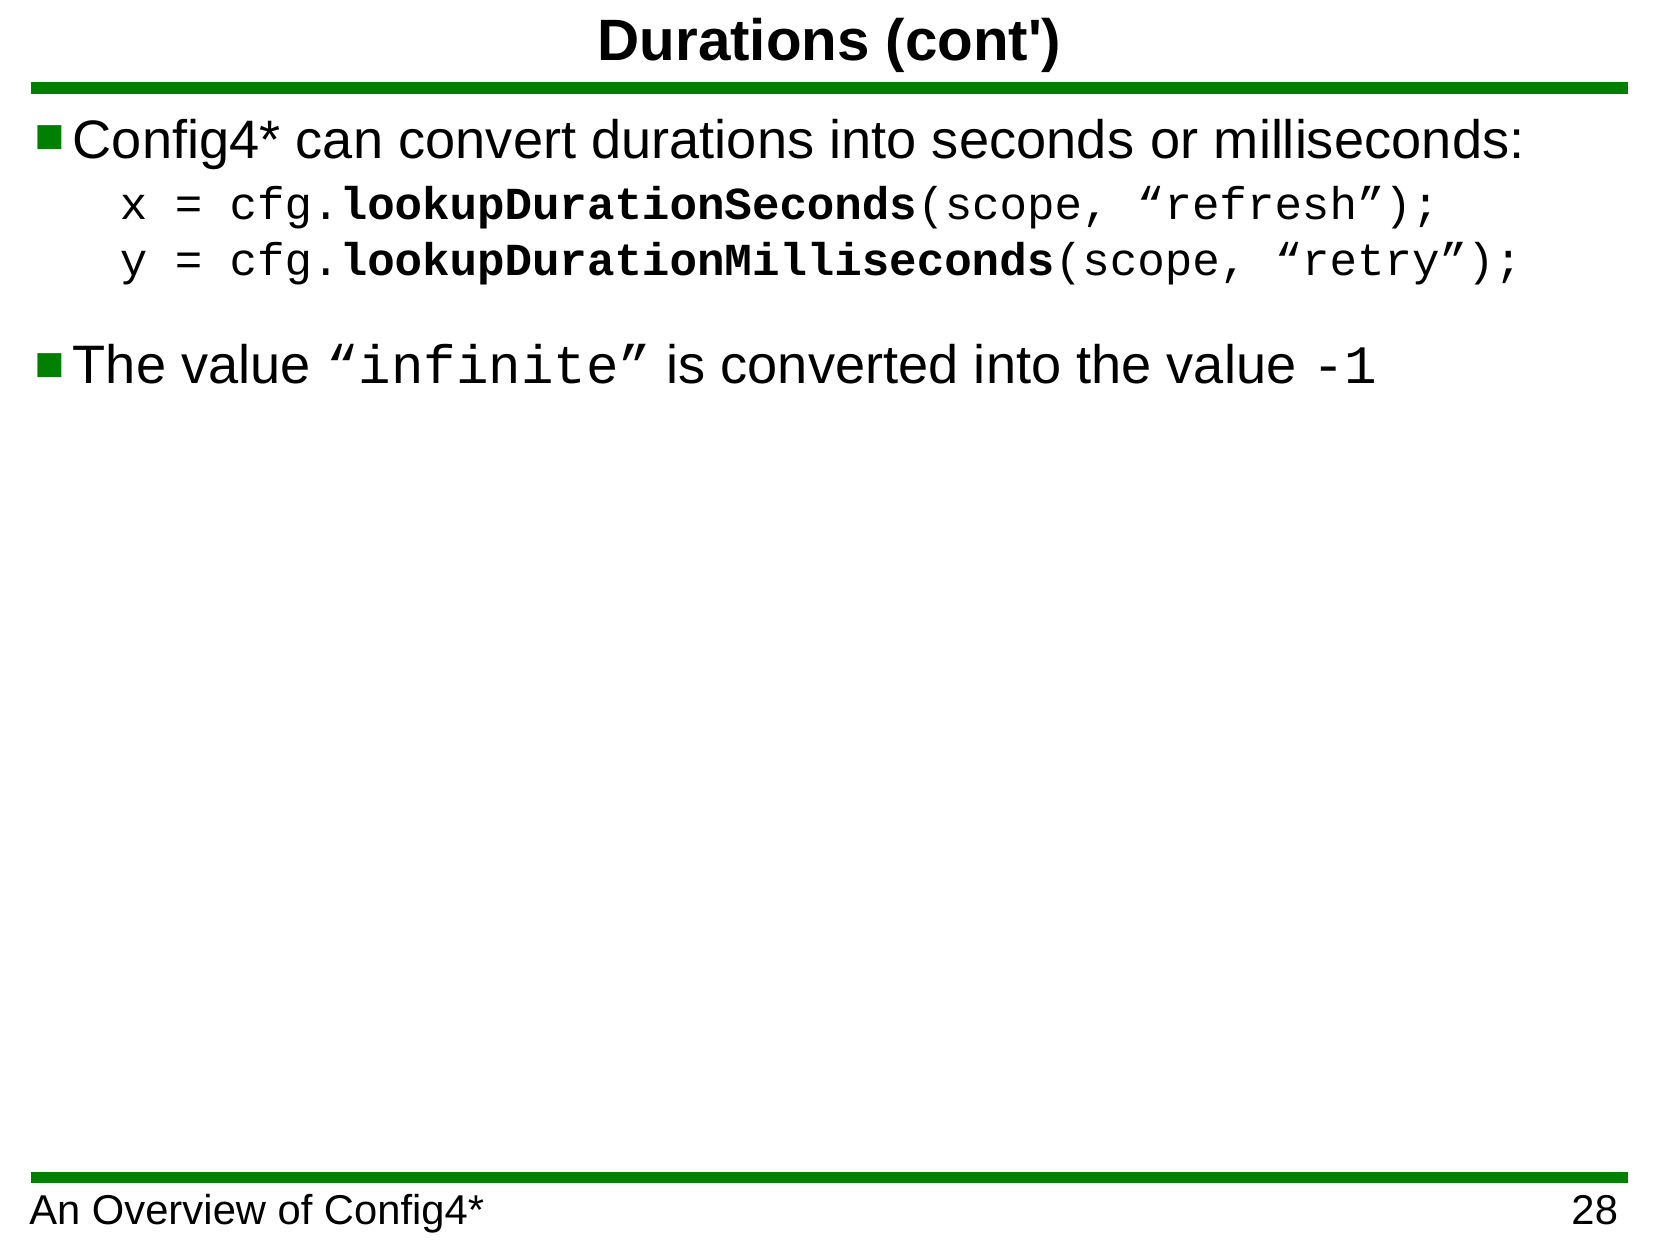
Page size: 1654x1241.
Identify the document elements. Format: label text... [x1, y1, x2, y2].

list Config4* can convert durations into seconds or milliseconds: x = cfg.lookupDurationSeconds(scope, “refresh”); y = cfg.lookupDurationMilliseconds(scope, “retry”); The value “infinite” is converted into the value -1 [31, 109, 1629, 1146]
title Durations (cont') [31, 7, 1629, 73]
